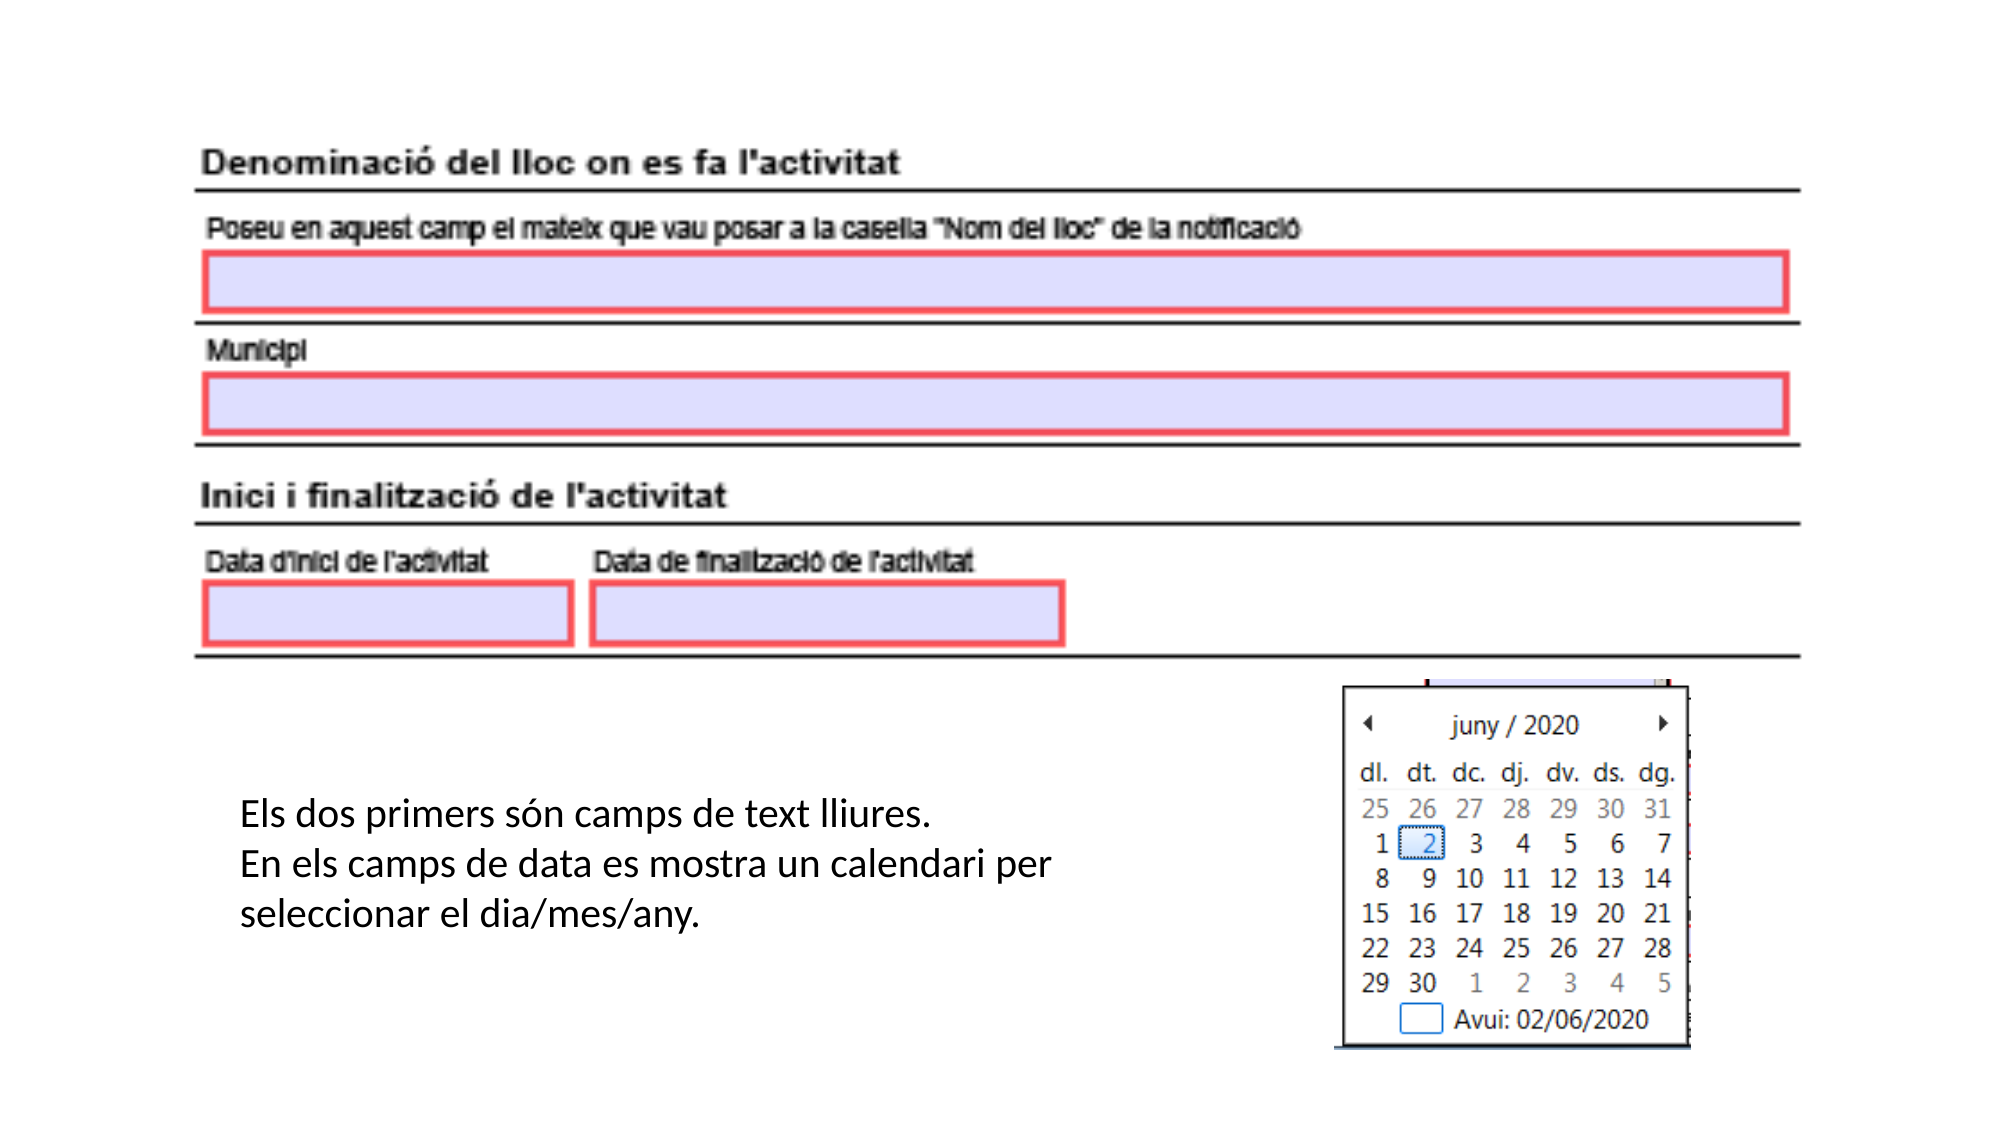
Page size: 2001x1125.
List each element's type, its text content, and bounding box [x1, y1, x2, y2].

text_box Els dos primers són camps de text lliures. En els camps de data es mostra un calendari per seleccionar el dia/mes/any. [224, 778, 1200, 943]
picture [1334, 679, 1691, 1050]
picture [153, 129, 1895, 663]
